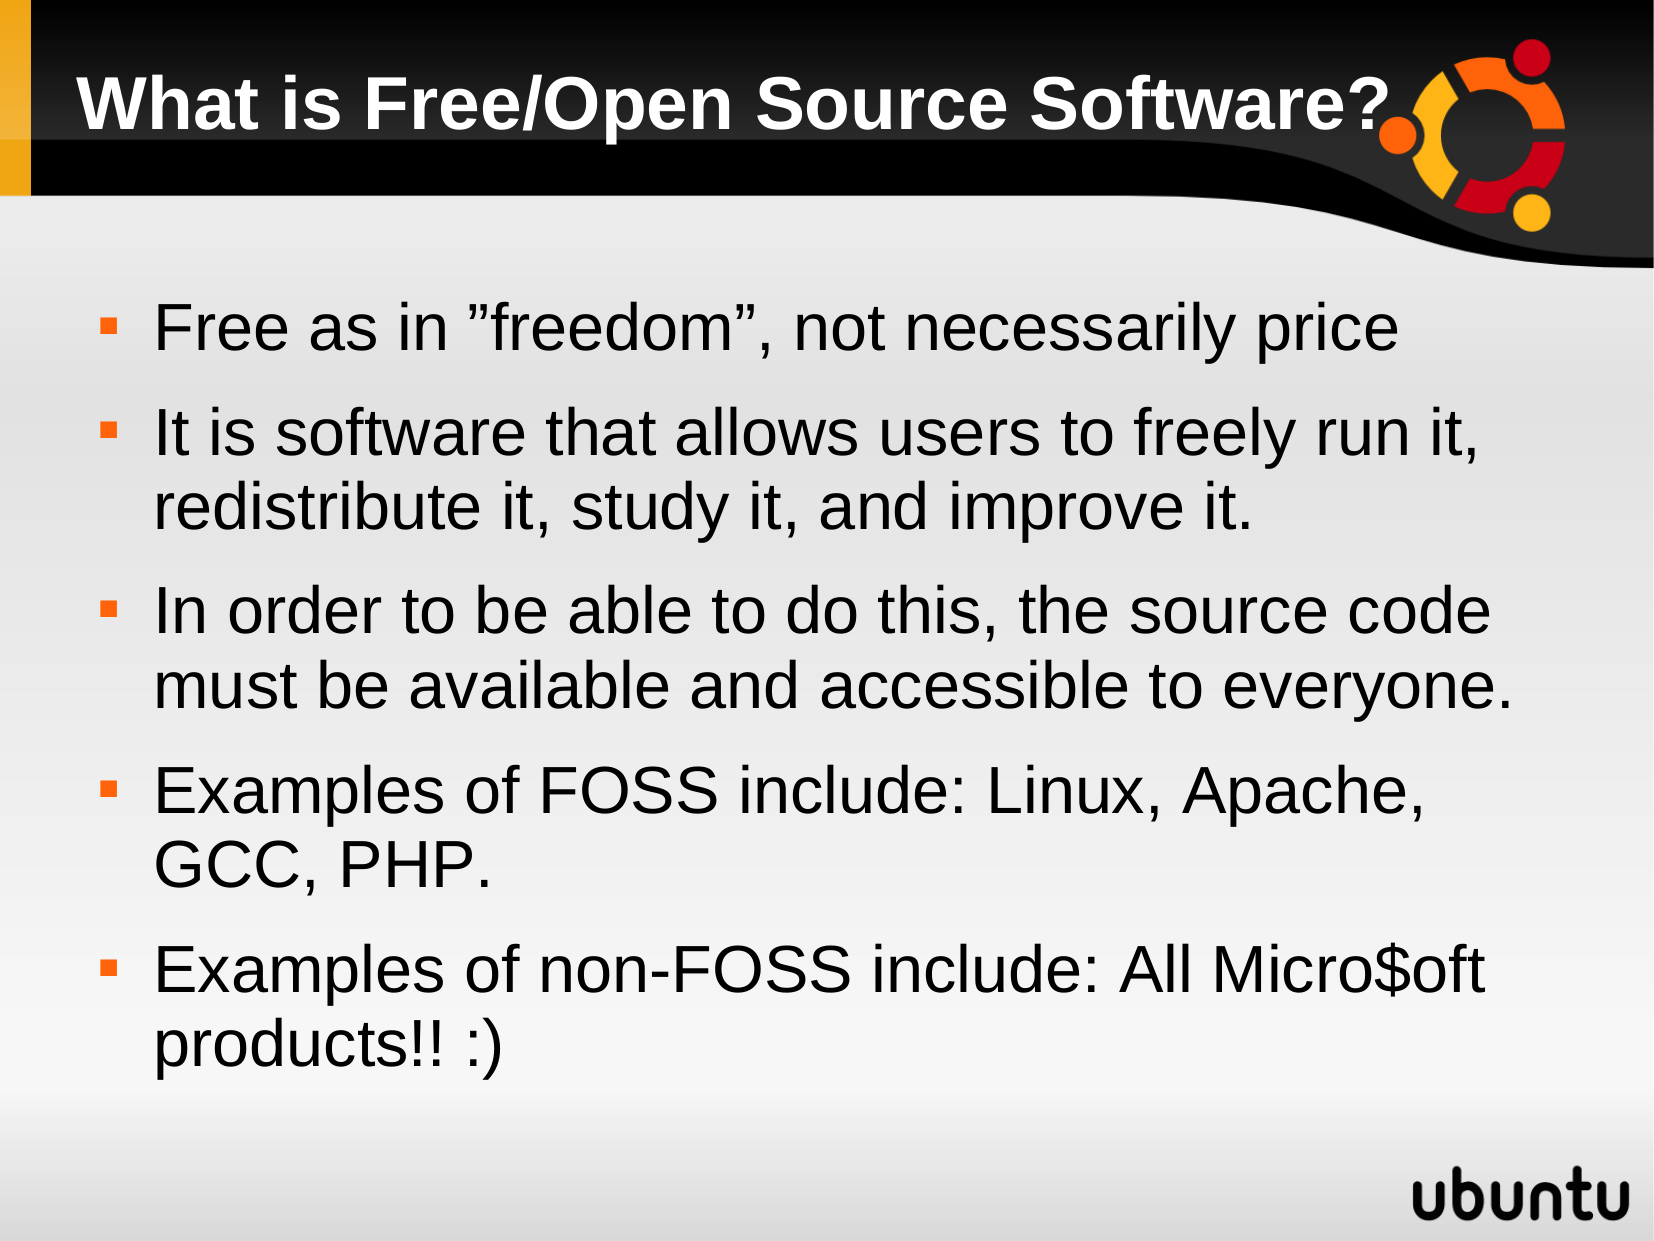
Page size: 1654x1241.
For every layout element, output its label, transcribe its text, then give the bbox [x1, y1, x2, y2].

picture [0, 0, 1654, 1241]
list Free as in ”freedom”, not necessarily price It is software that allows users to freely run it, redistribute it, study it, and improve it. In order to be able to do this, the source code must be available and accessible to everyone. Examples of FOSS include: Linux, Apache, GCC, PHP. Examples of non-FOSS include: All Micro$oft products!! :) [82, 290, 1571, 1094]
title What is Free/Open Source Software? [76, 7, 1565, 200]
